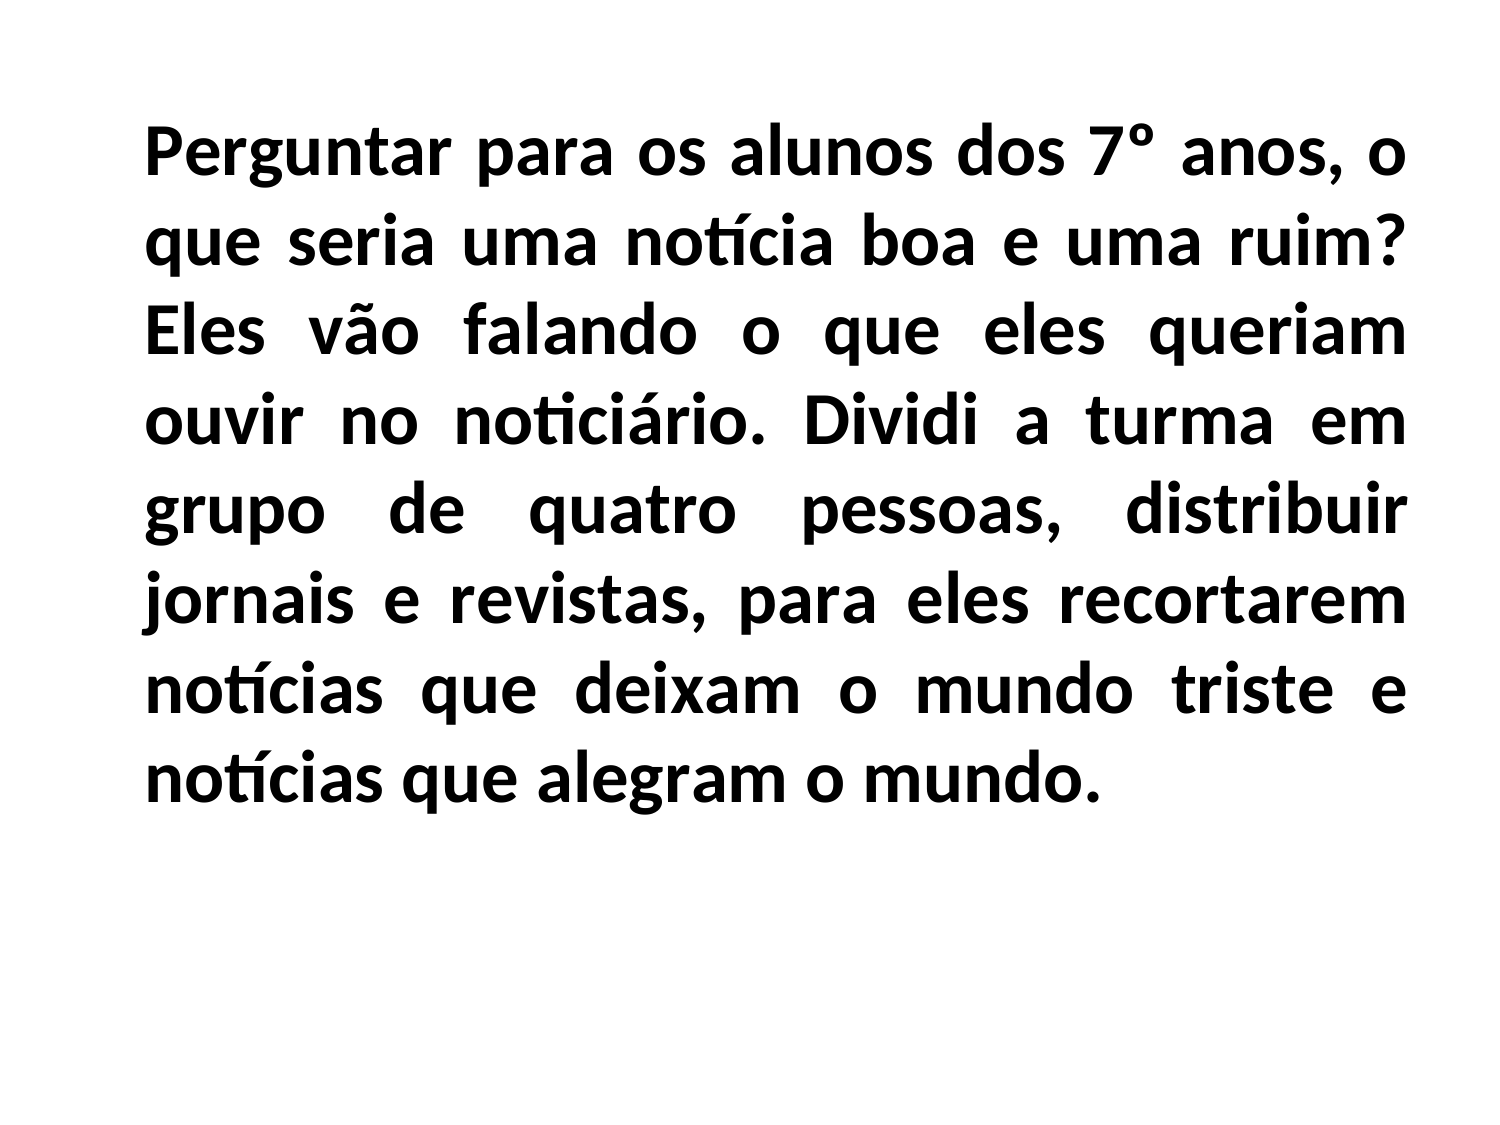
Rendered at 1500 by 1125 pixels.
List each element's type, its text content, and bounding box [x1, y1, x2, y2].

list Perguntar para os alunos dos 7º anos, o que seria uma notícia boa e uma ruim? Eles vão falando o que eles queriam ouvir no noticiário. Dividi a turma em grupo de quatro pessoas, distribuir jornais e revistas, para eles recortarem notícias que deixam o mundo triste e notícias que alegram o mundo. [75, 93, 1426, 1005]
